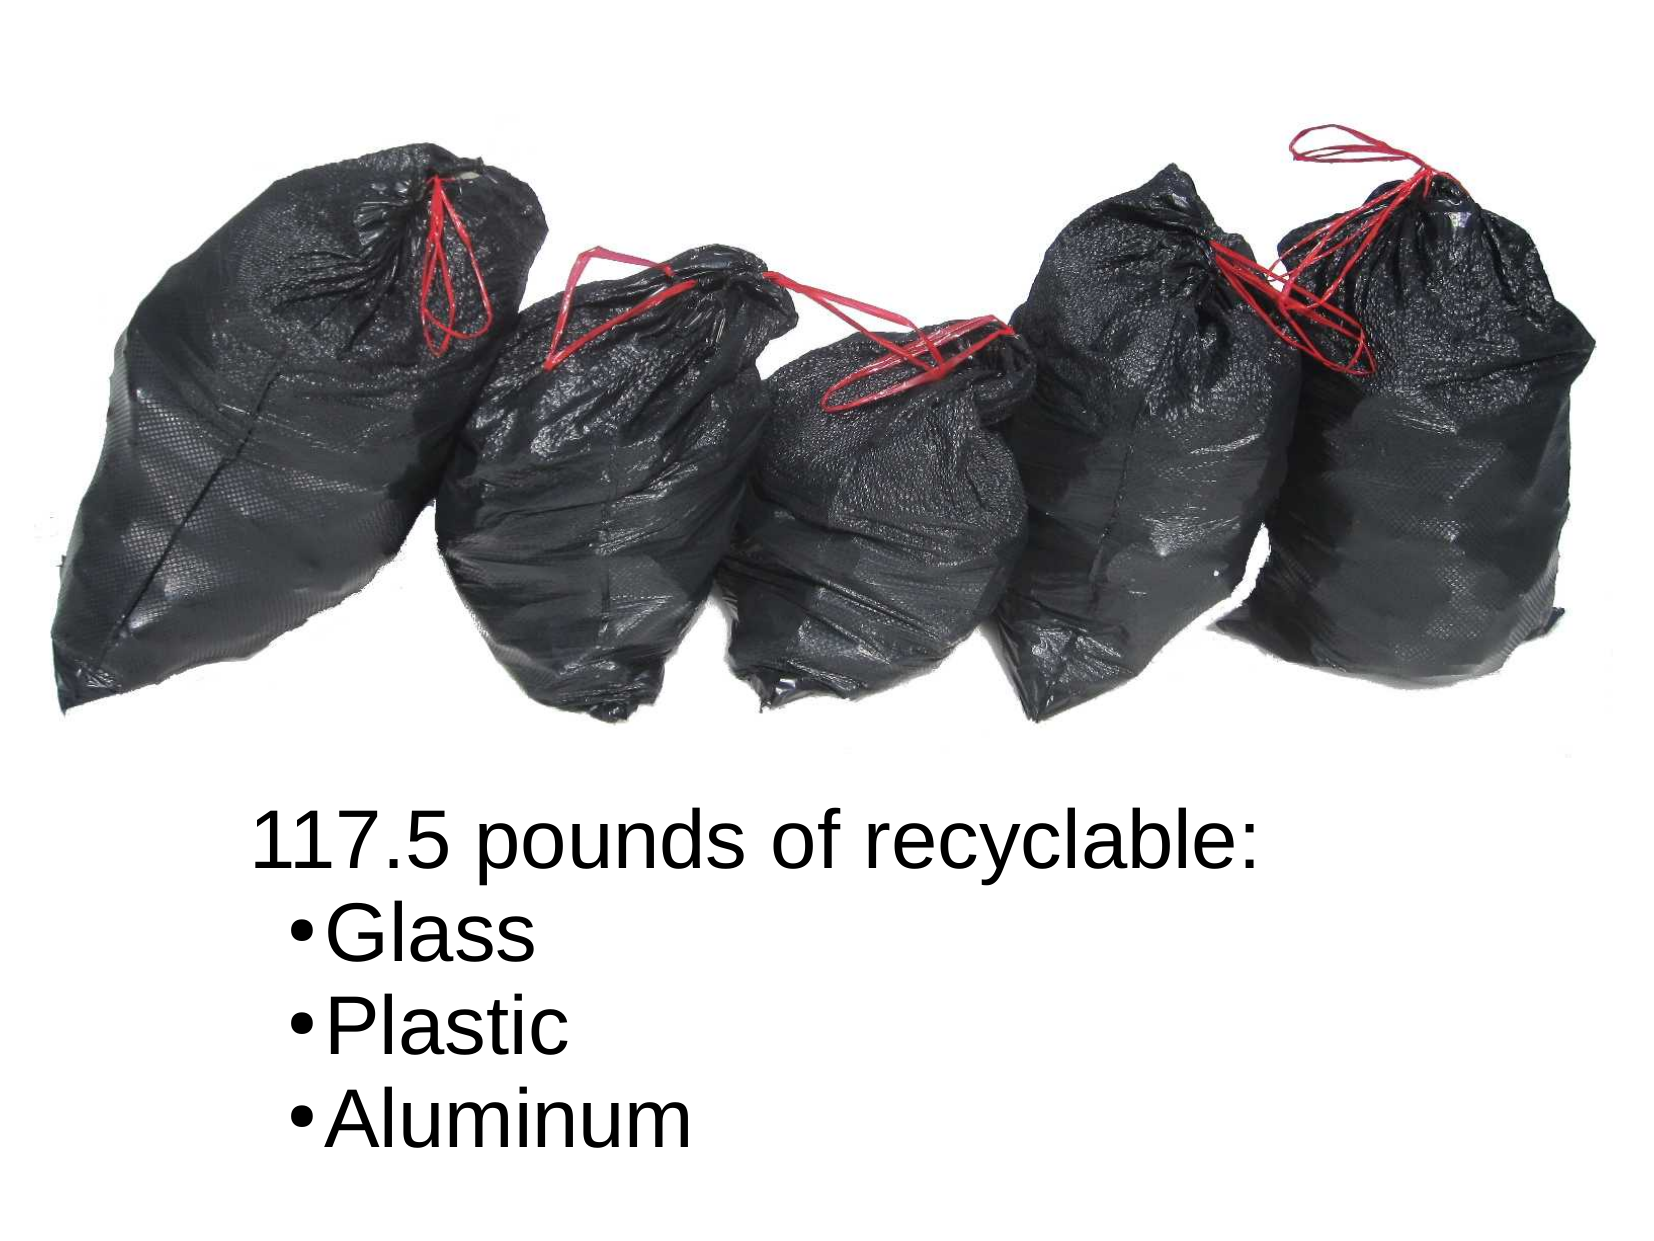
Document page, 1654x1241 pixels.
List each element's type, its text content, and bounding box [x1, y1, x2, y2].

text_box 117.5 pounds of recyclable: Glass Plastic Aluminum [234, 785, 1548, 1173]
picture [34, 114, 1613, 758]
